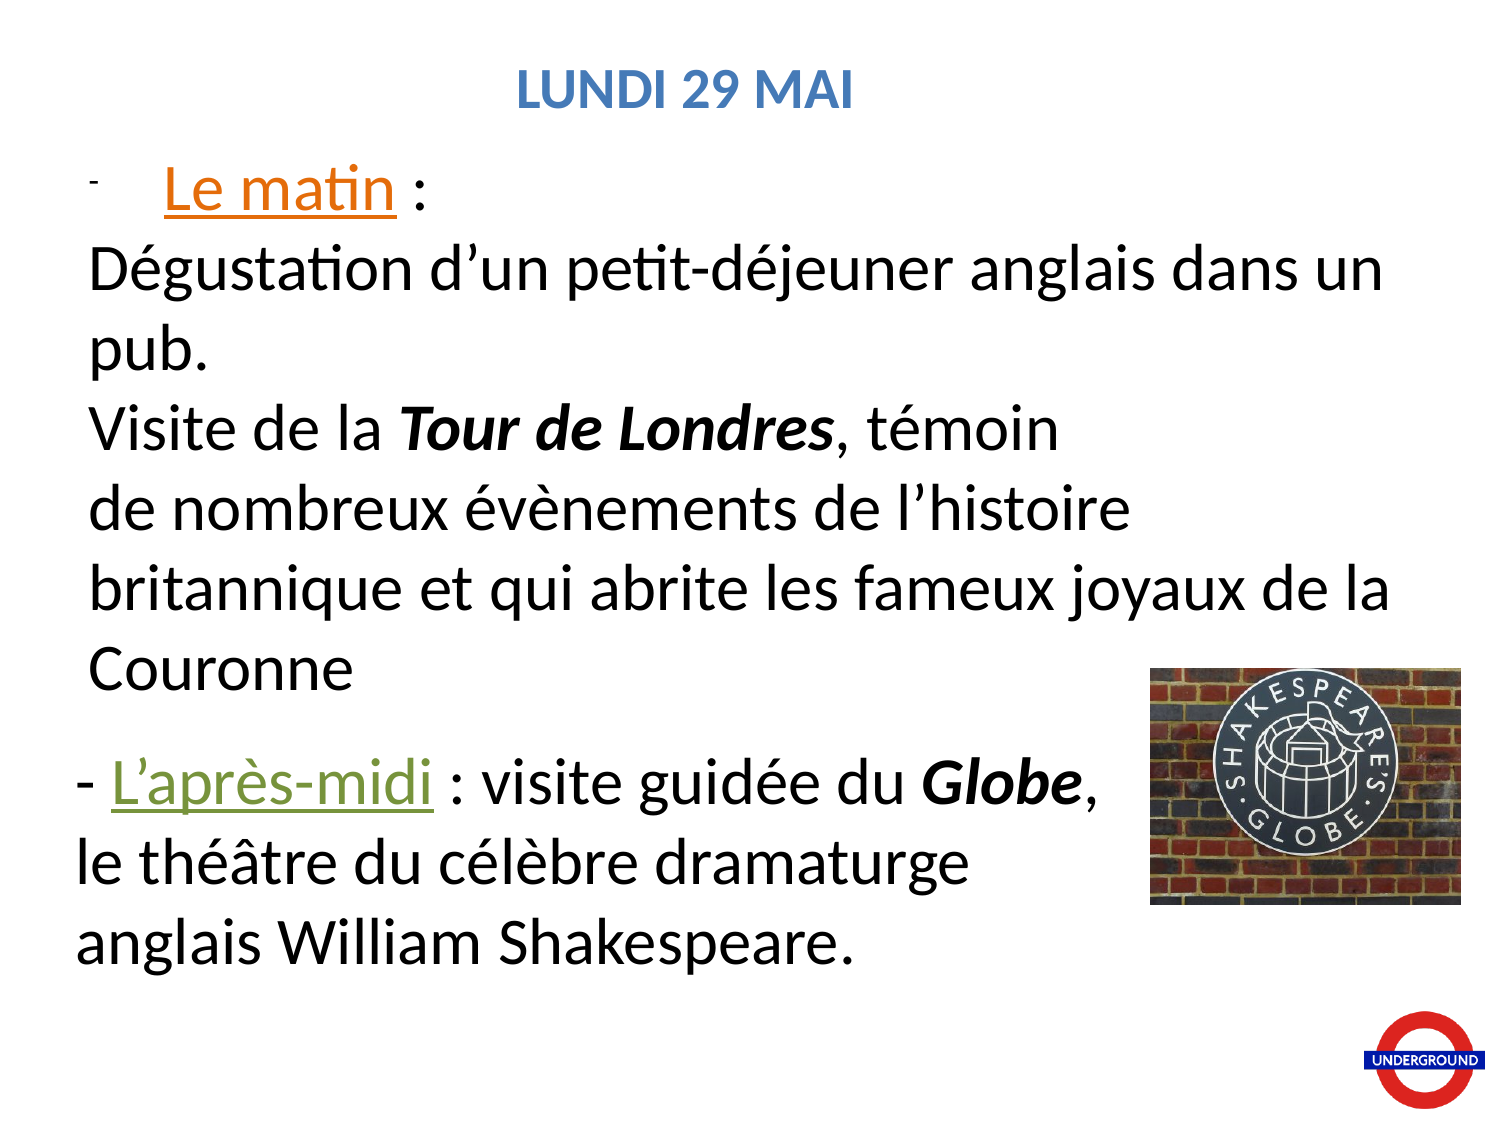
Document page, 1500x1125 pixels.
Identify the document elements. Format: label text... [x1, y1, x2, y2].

text_box Le matin : Dégustation d’un petit-déjeuner anglais dans un pub. Visite de la Tour de Londres, témoin de nombreux évènements de l’histoire britannique et qui abrite les fameux joyaux de la Couronne [74, 136, 1424, 650]
picture [1150, 668, 1461, 905]
text_box - L’après-midi : visite guidée du Globe, le théâtre du célèbre dramaturge anglais William Shakespeare. [60, 650, 1437, 986]
text_box LUNDI 29 MAI [501, 42, 987, 138]
picture [1364, 1011, 1485, 1110]
